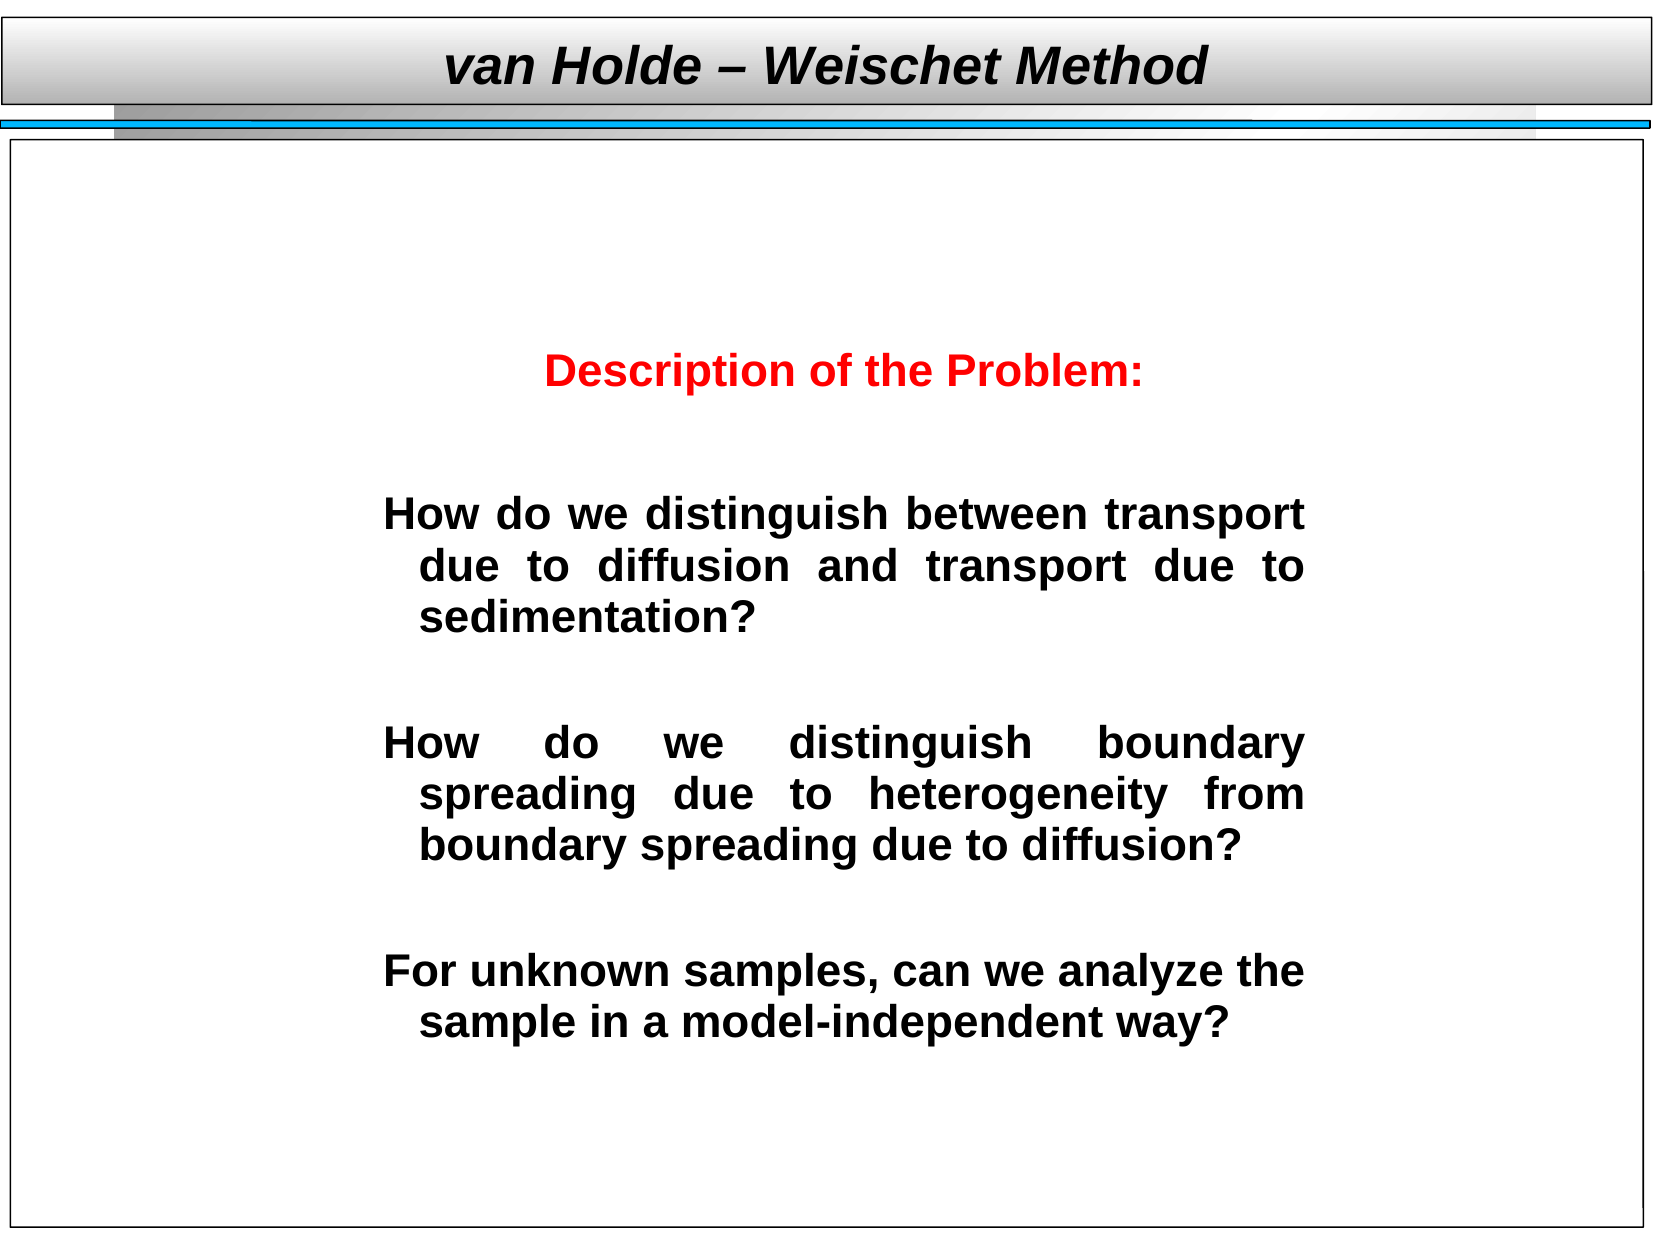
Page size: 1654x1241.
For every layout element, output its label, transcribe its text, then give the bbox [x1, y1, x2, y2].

text_box [10, 139, 1644, 1228]
text_box [0, 120, 1651, 129]
text_box Description of the Problem: How do we distinguish between transport due to diffusion and transport due to sedimentation? How do we distinguish boundary spreading due to heterogeneity from boundary spreading due to diffusion? For unknown samples, can we analyze the sample in a model-independent way? [347, 344, 1307, 1048]
text_box van Holde – Weischet Method [1, 17, 1652, 105]
